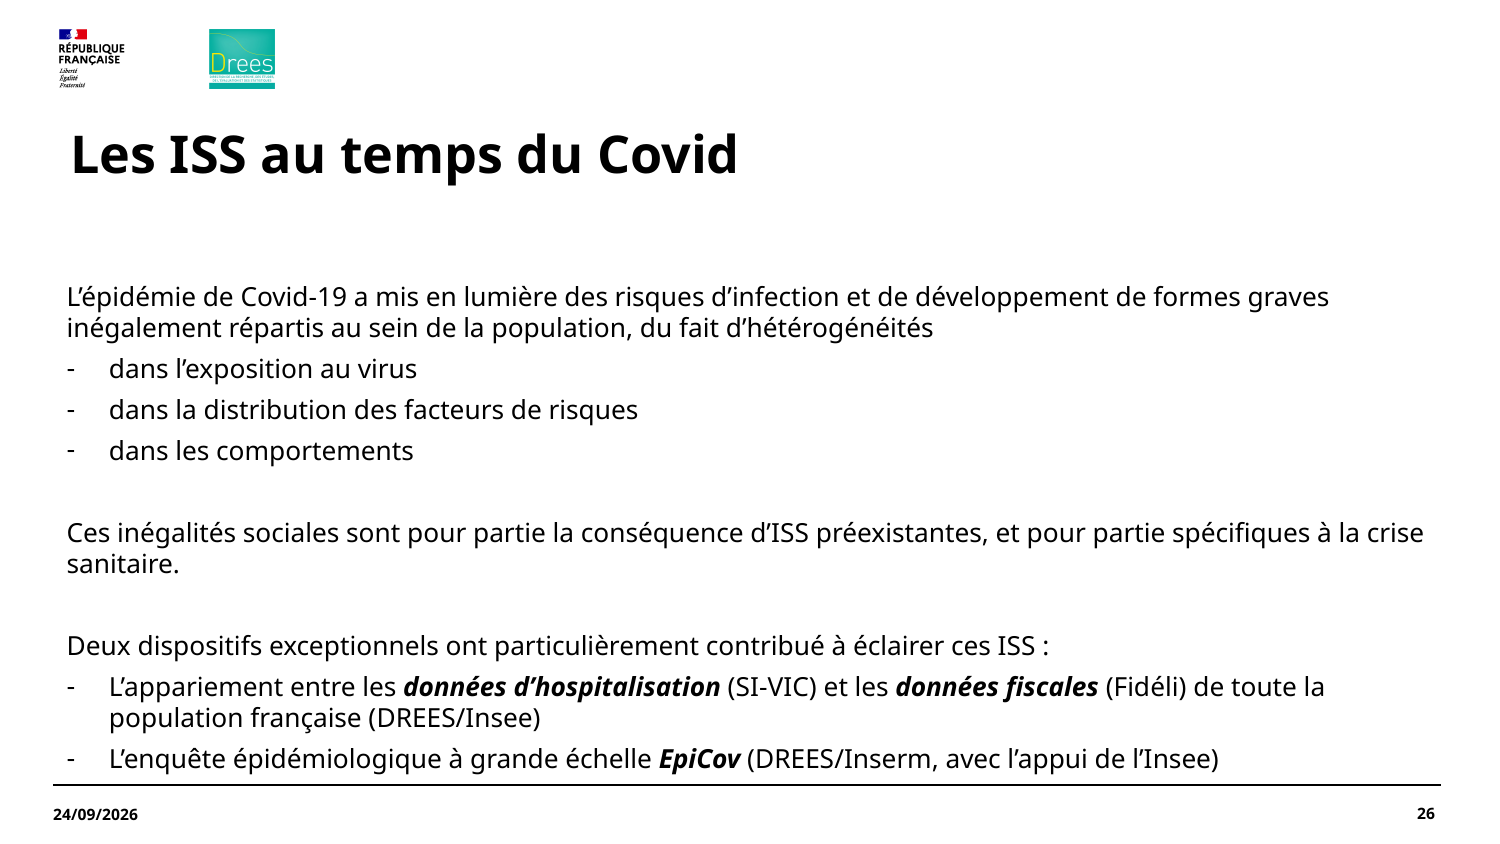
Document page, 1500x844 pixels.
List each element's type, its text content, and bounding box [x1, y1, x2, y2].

picture [209, 29, 275, 89]
slide_number 25/11/2024 [53, 787, 246, 844]
title Les ISS au temps du Covid [53, 112, 1436, 201]
picture [47, 17, 136, 107]
list L’épidémie de Covid-19 a mis en lumière des risques d’infection et de développement de formes graves inégalement répartis au sein de la population, du fait d’hétérogénéités dans l’exposition au virus dans la distribution des facteurs de risques dans les comportements Ces inégalités sociales sont pour partie la conséquence d’ISS préexistantes, et pour partie spécifiques à la crise sanitaire. Deux dispositifs exceptionnels ont particulièrement contribué à éclairer ces ISS : L’appariement entre les données d’hospitalisation (SI-VIC) et les données fiscales (Fidéli) de toute la population française (DREES/Insee) L’enquête épidémiologique à grande échelle EpiCov (DREES/Inserm, avec l’appui de l’Insee) [53, 280, 1436, 777]
